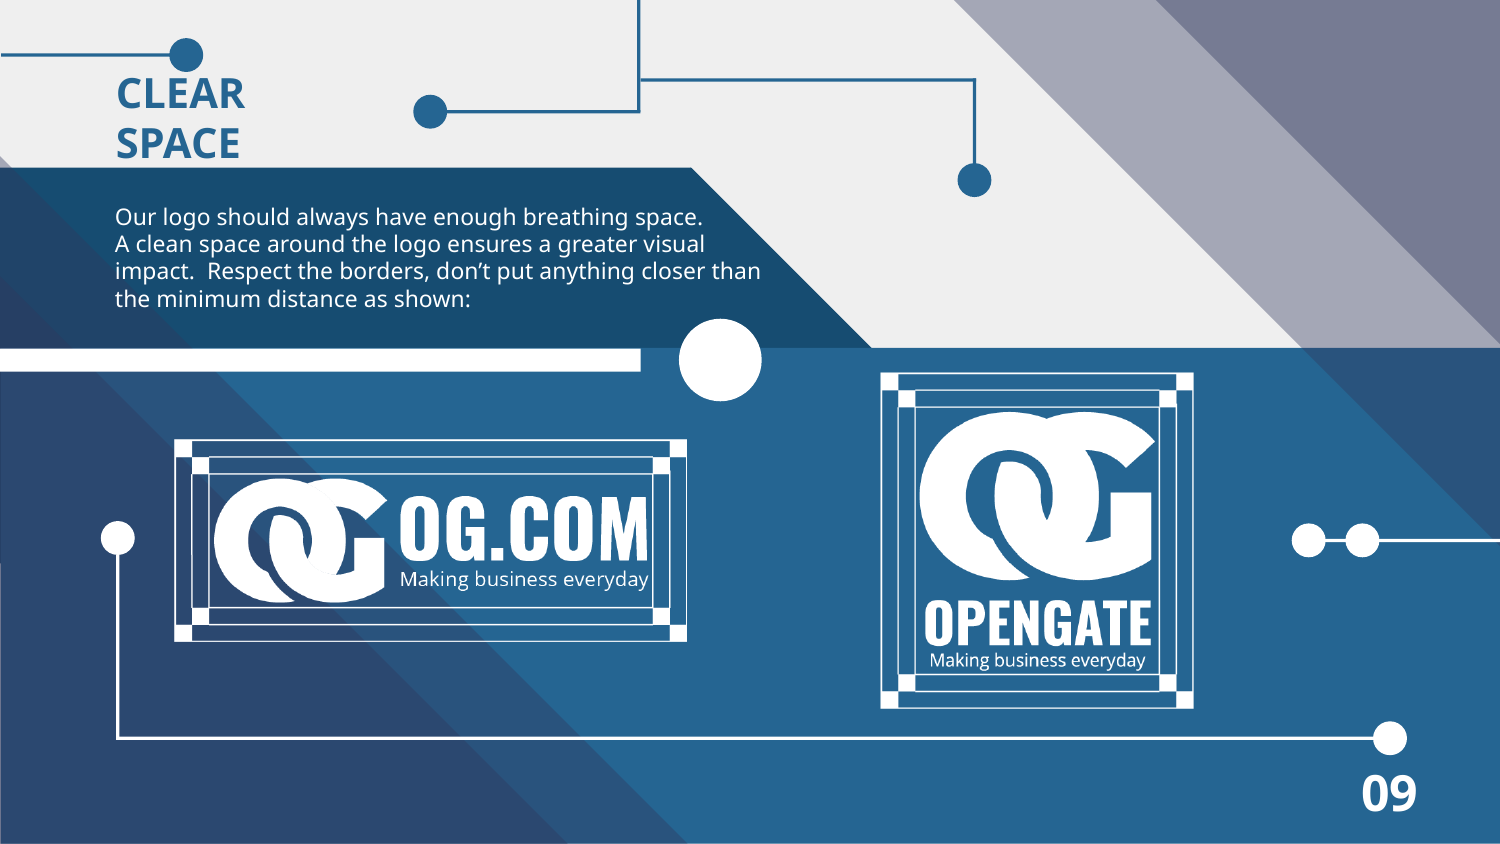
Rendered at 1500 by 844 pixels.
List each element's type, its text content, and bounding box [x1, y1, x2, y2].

text_box [0, 0, 1500, 844]
text_box [413, 0, 992, 198]
text_box 09 [1325, 764, 1455, 819]
title CLEAR SPACE [100, 93, 393, 182]
picture [174, 439, 687, 642]
list Our logo should always have enough breathing space. A clean space around the logo ensures a greater visual impact. Respect the borders, don’t put anything closer than the minimum distance as shown: [100, 187, 815, 330]
text_box [1, 38, 204, 72]
picture [880, 372, 1194, 709]
